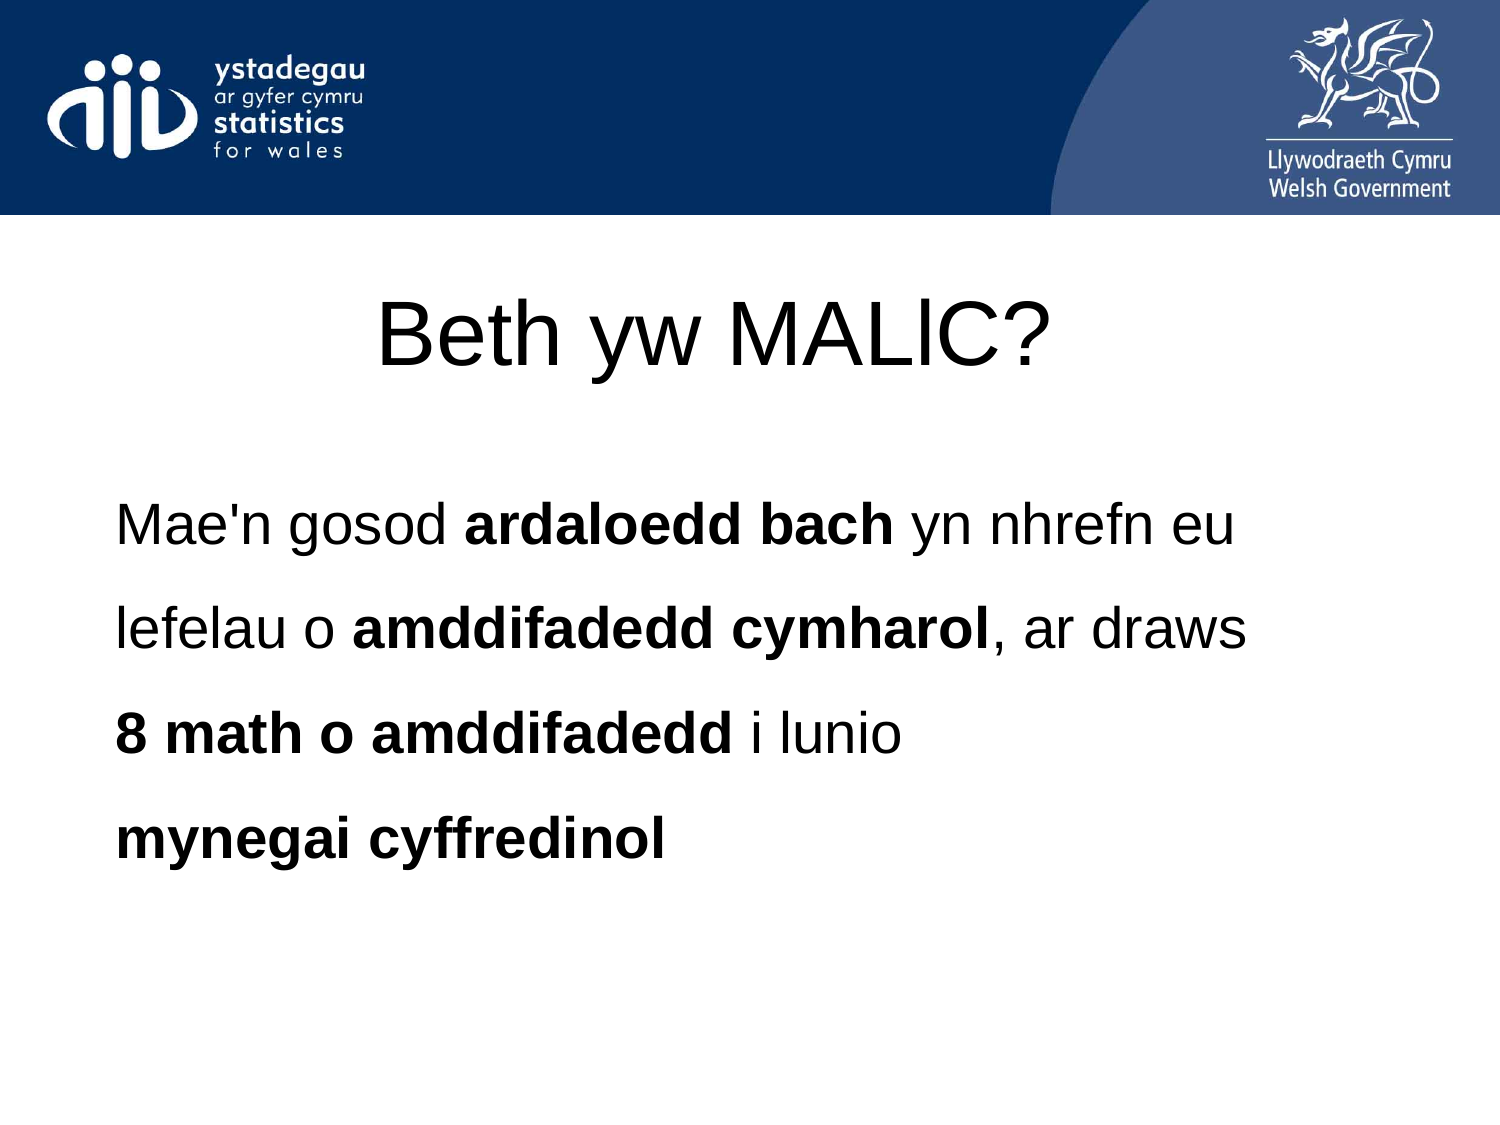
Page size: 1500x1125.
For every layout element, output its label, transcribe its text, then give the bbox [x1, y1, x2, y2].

picture [0, 0, 1500, 215]
list Mae'n gosod ardaloedd bach yn nhrefn eu lefelau o amddifadedd cymharol, ar draws 8 math o amddifadedd i lunio mynegai cyffredinol [100, 443, 1377, 1064]
title Beth yw MALlC? [360, 239, 1093, 418]
